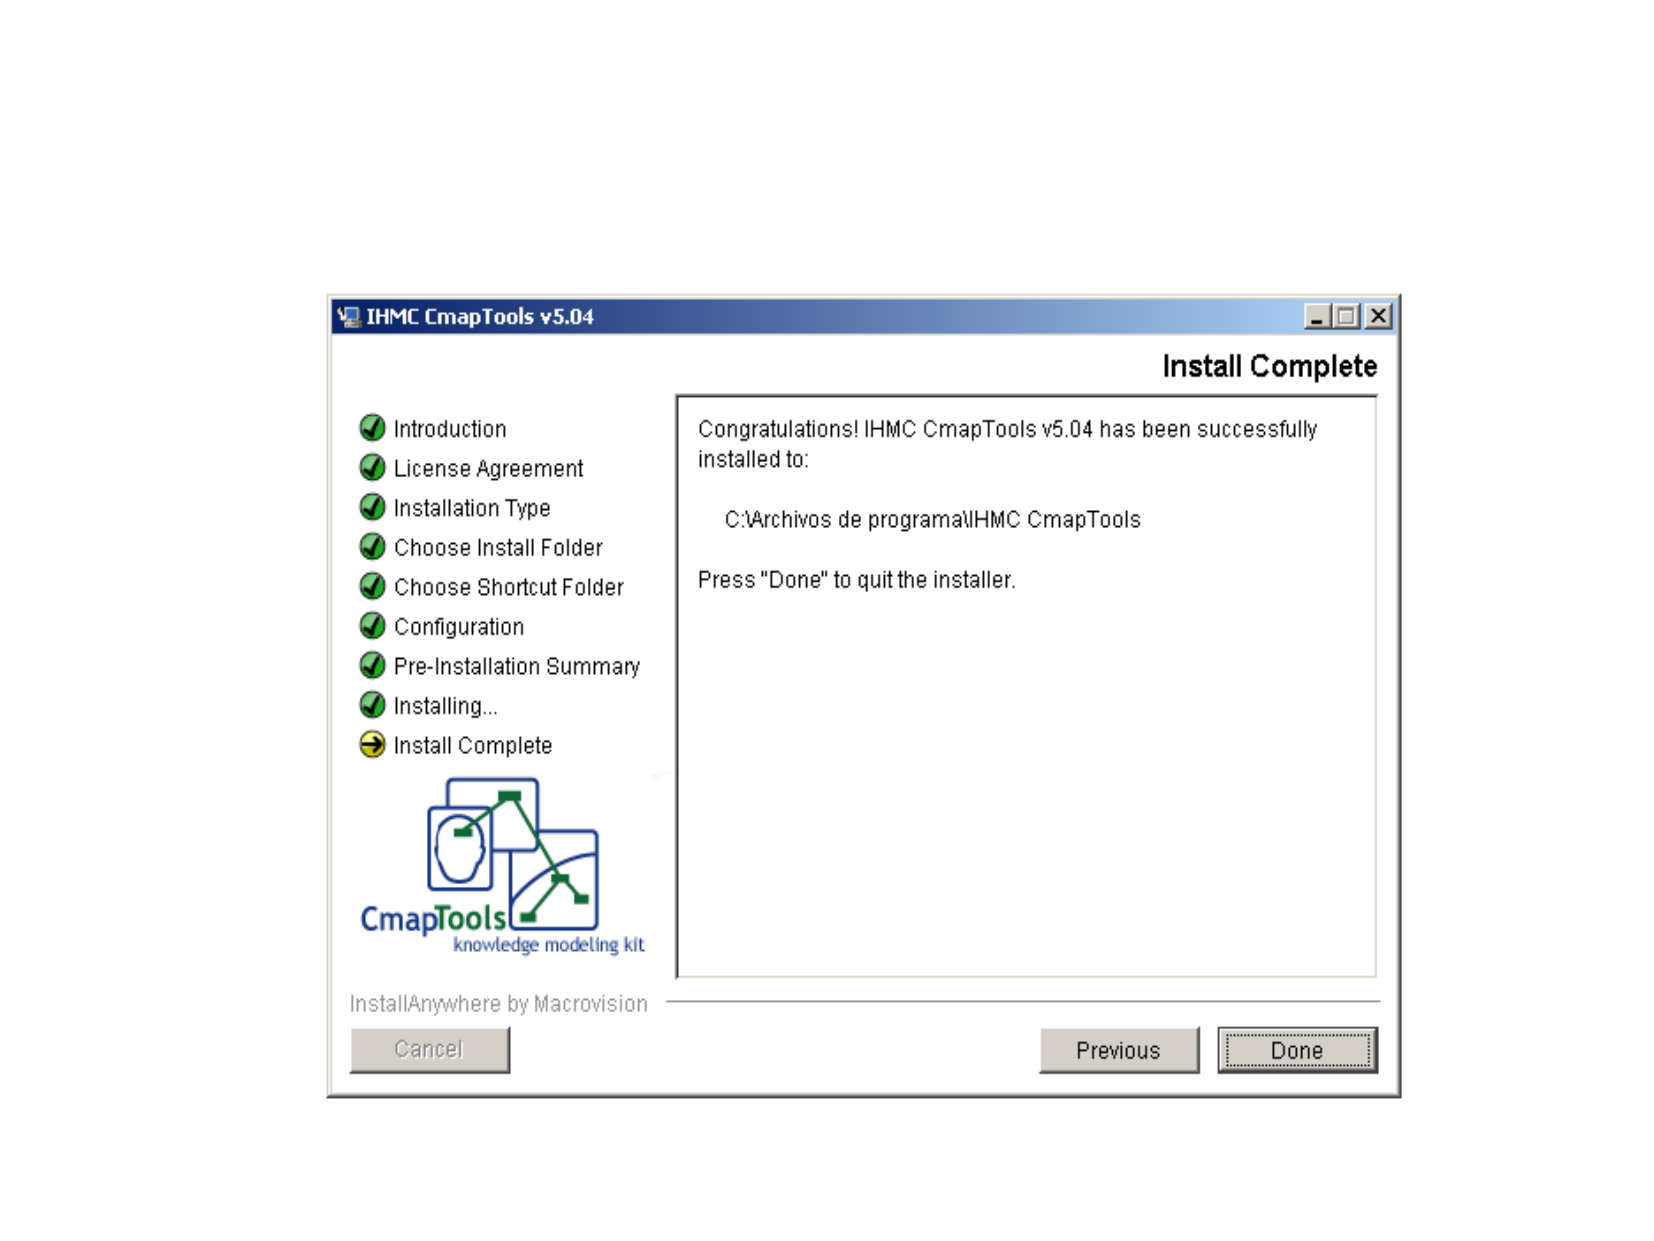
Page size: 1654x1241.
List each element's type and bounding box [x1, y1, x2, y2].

picture [295, 265, 1418, 1123]
